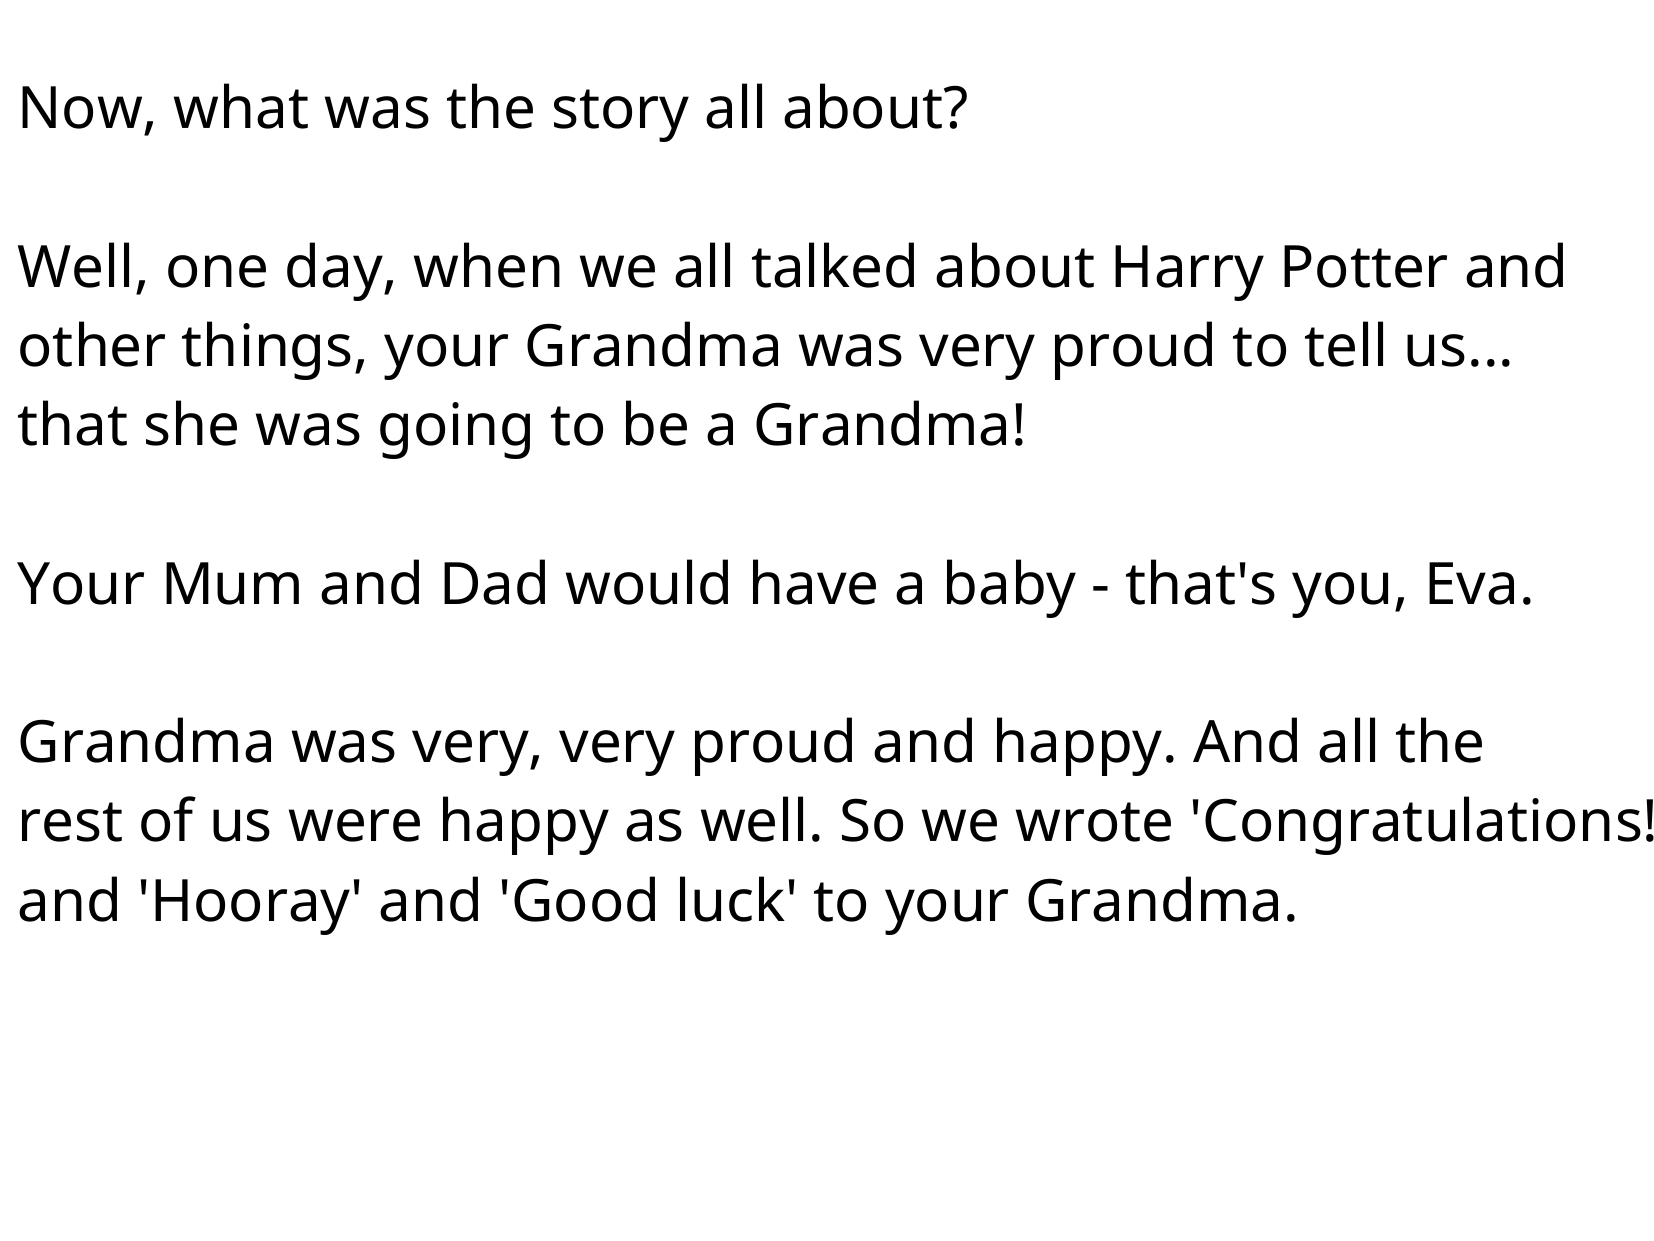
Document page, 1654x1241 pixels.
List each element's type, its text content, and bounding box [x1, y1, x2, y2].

text_box Now, what was the story all about? Well, one day, when we all talked about Harry Potter and other things, your Grandma was very proud to tell us... that she was going to be a Grandma! Your Mum and Dad would have a baby - that's you, Eva. Grandma was very, very proud and happy. And all the rest of us were happy as well. So we wrote 'Congratulations! and 'Hooray' and 'Good luck' to your Grandma. [2, 59, 1654, 1018]
